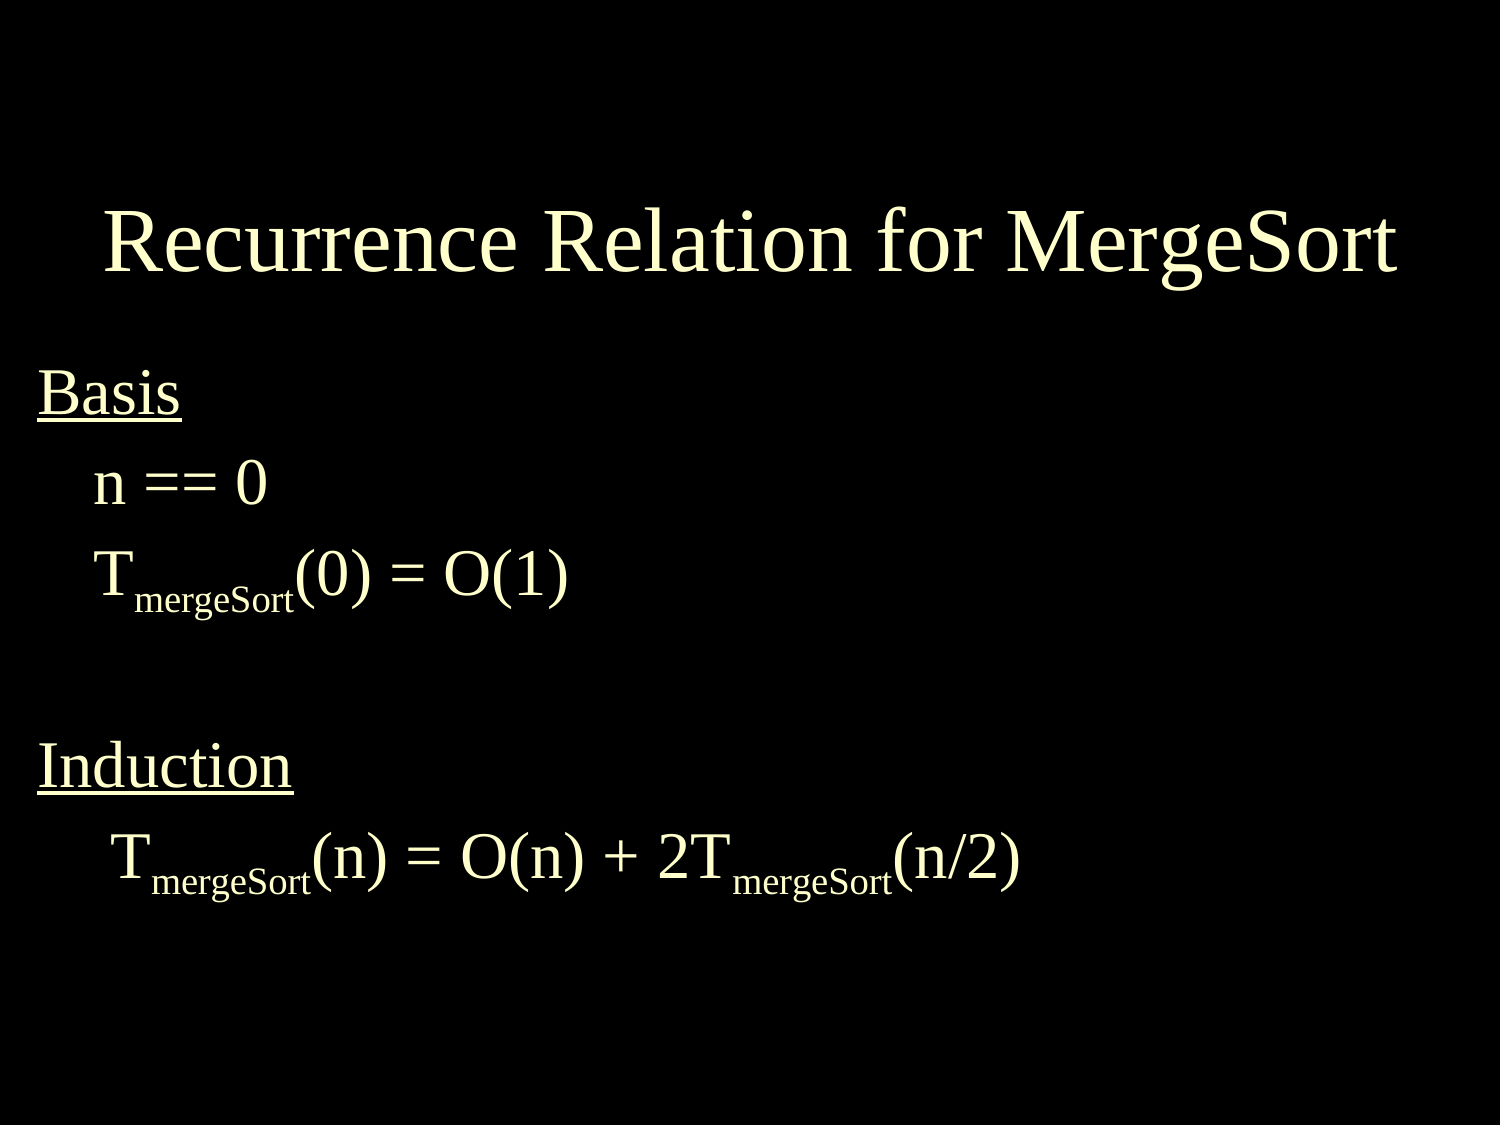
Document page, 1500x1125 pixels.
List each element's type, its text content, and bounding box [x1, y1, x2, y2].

title Recurrence Relation for MergeSort [22, 145, 1480, 336]
list Basis n == 0 TmergeSort(0) = O(1) Induction TmergeSort(n) = O(n) + 2TmergeSort(n/2) [22, 347, 1482, 1026]
